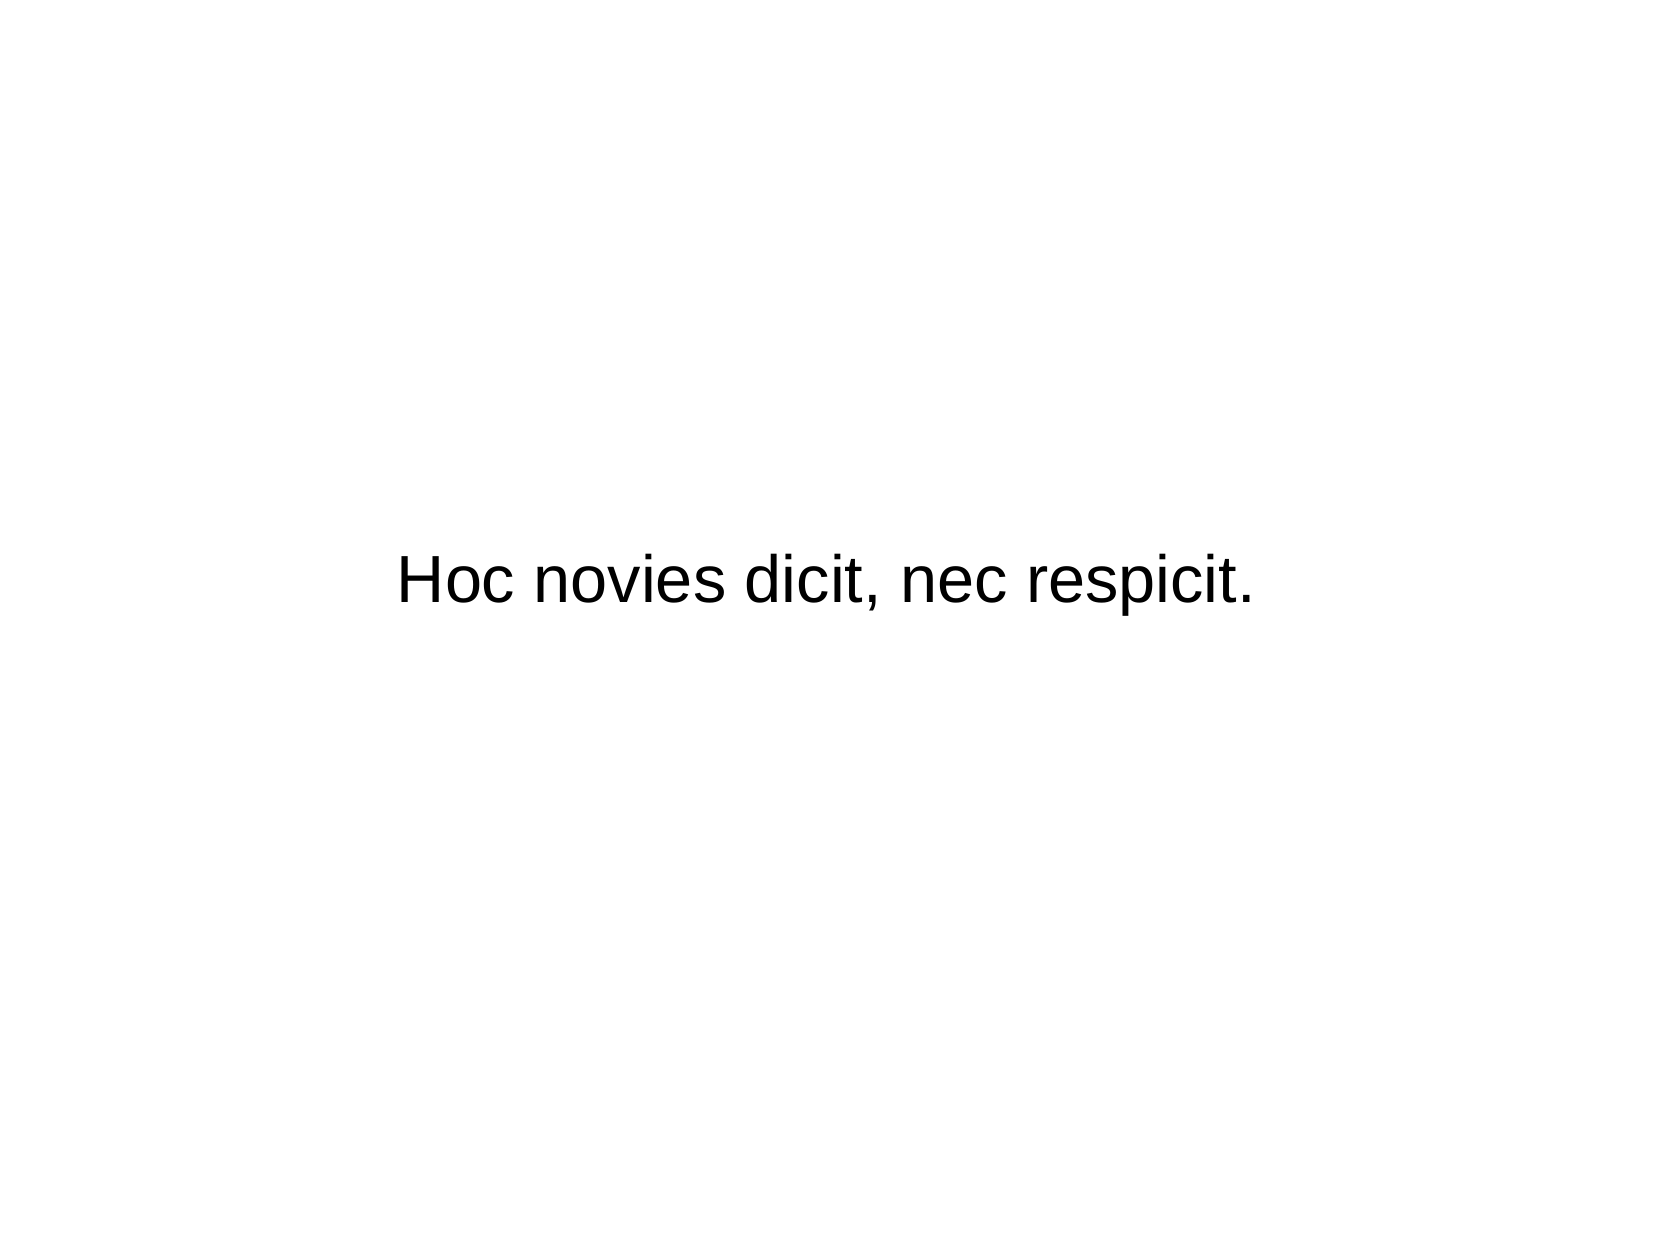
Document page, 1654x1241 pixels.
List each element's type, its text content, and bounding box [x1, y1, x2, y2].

subtitle Hoc novies dicit, nec respicit. [82, 56, 1571, 1102]
